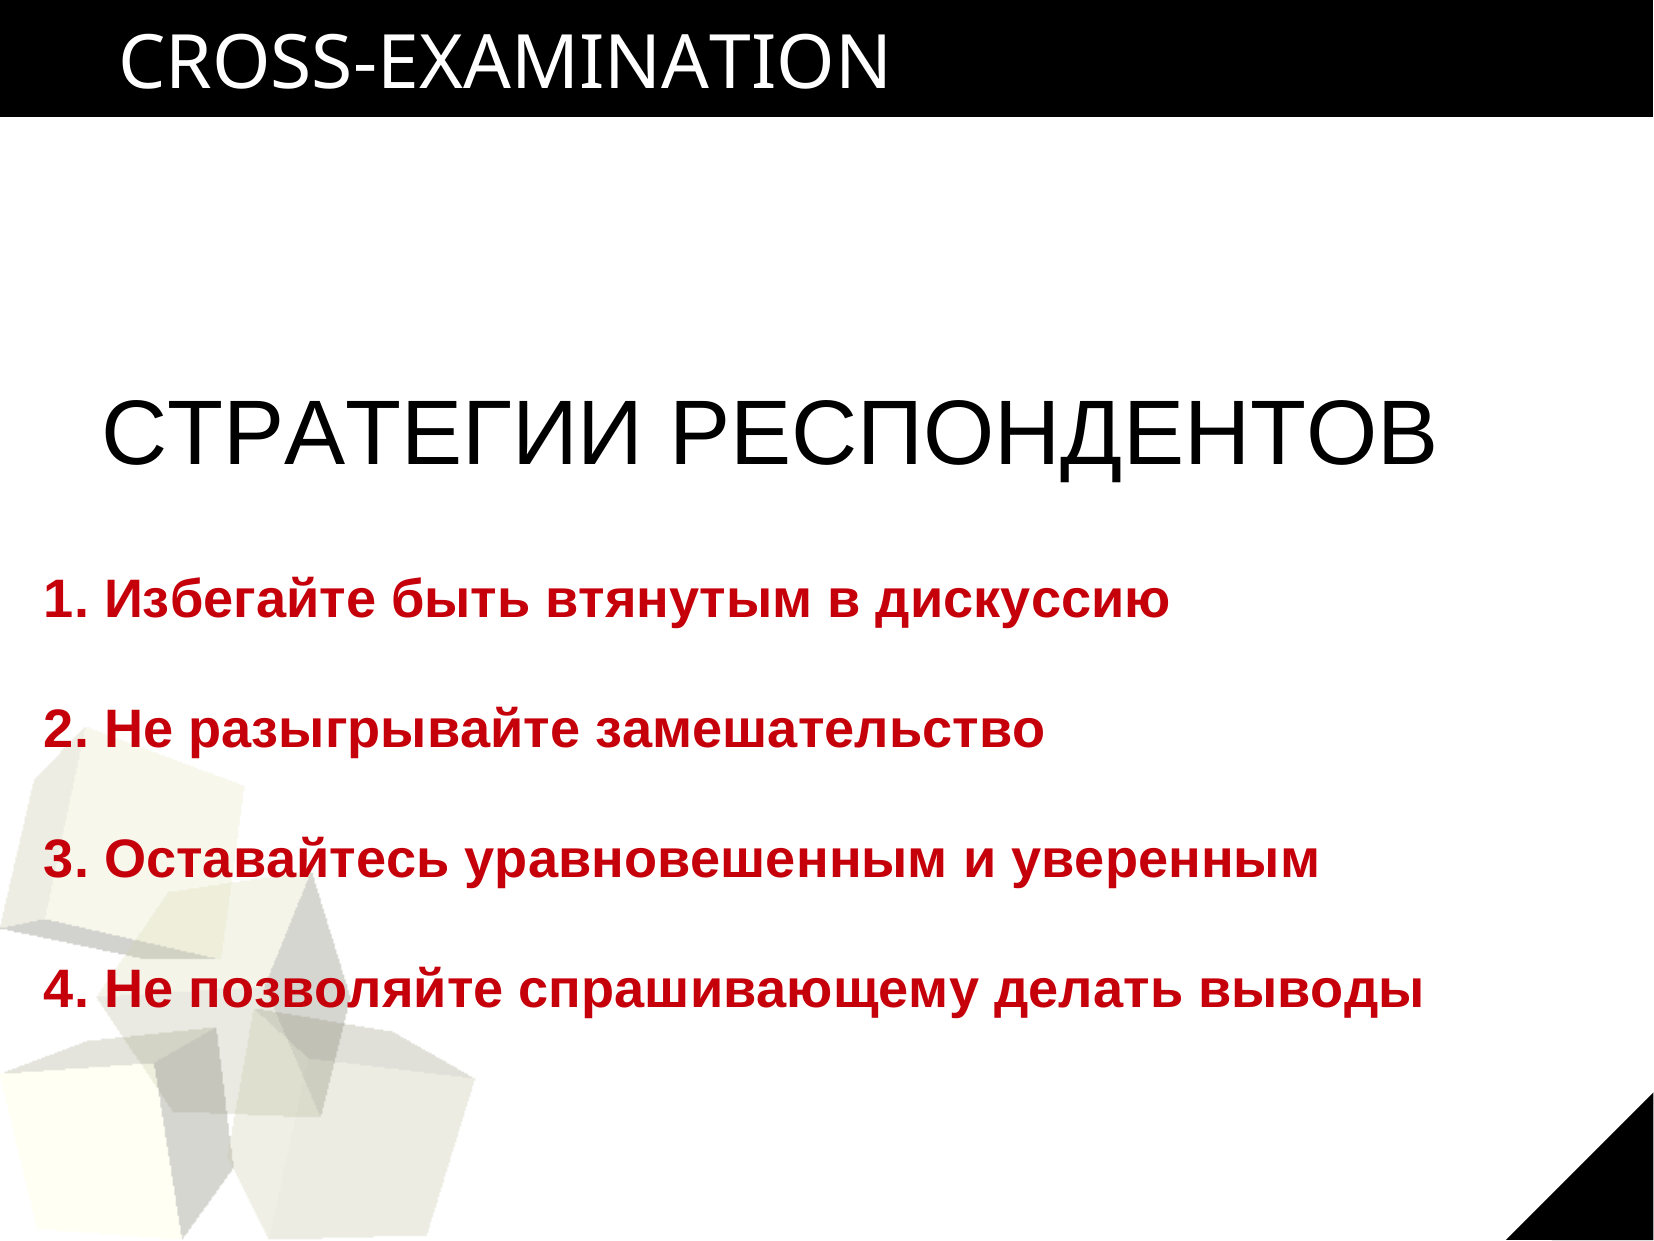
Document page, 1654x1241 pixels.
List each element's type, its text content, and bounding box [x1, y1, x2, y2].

title CROSS-EXAMINATION [118, 6, 1595, 112]
subtitle СТРАТЕГИИ РЕСПОНДЕНТОВ 1. Избегайте быть втянутым в дискуссию 2. Не разыгрывайте замешательство 3. Оставайтесь уравновешенным и уверенным 4. Не позволяйте спрашивающему делать выводы [44, 184, 1611, 1207]
